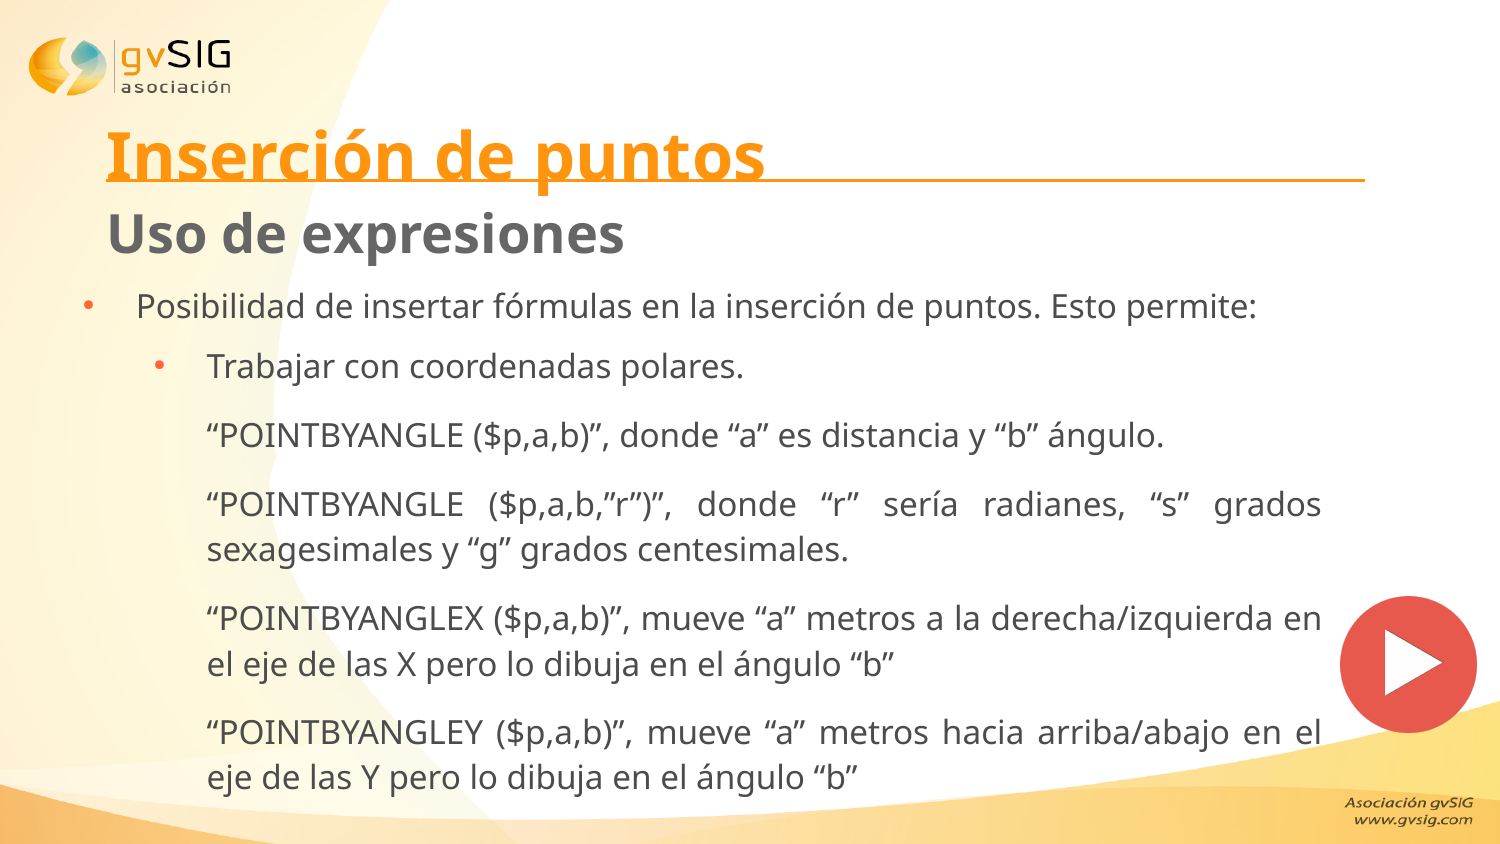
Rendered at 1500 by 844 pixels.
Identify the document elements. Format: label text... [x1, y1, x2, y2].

title Inserción de puntos [106, 115, 1457, 193]
picture [0, 0, 1500, 844]
text_box Uso de expresiones [106, 200, 1382, 265]
list Posibilidad de insertar fórmulas en la inserción de puntos. Esto permite: Trabajar con coordenadas polares. “POINTBYANGLE ($p,a,b)”, donde “a” es distancia y “b” ángulo. “POINTBYANGLE ($p,a,b,”r”)”, donde “r” sería radianes, “s” grados sexagesimales y “g” grados centesimales. “POINTBYANGLEX ($p,a,b)”, mueve “a” metros a la derecha/izquierda en el eje de las X pero lo dibuja en el ángulo “b” “POINTBYANGLEY ($p,a,b)”, mueve “a” metros hacia arriba/abajo en el eje de las Y pero lo dibuja en el ángulo “b” [64, 283, 1324, 844]
